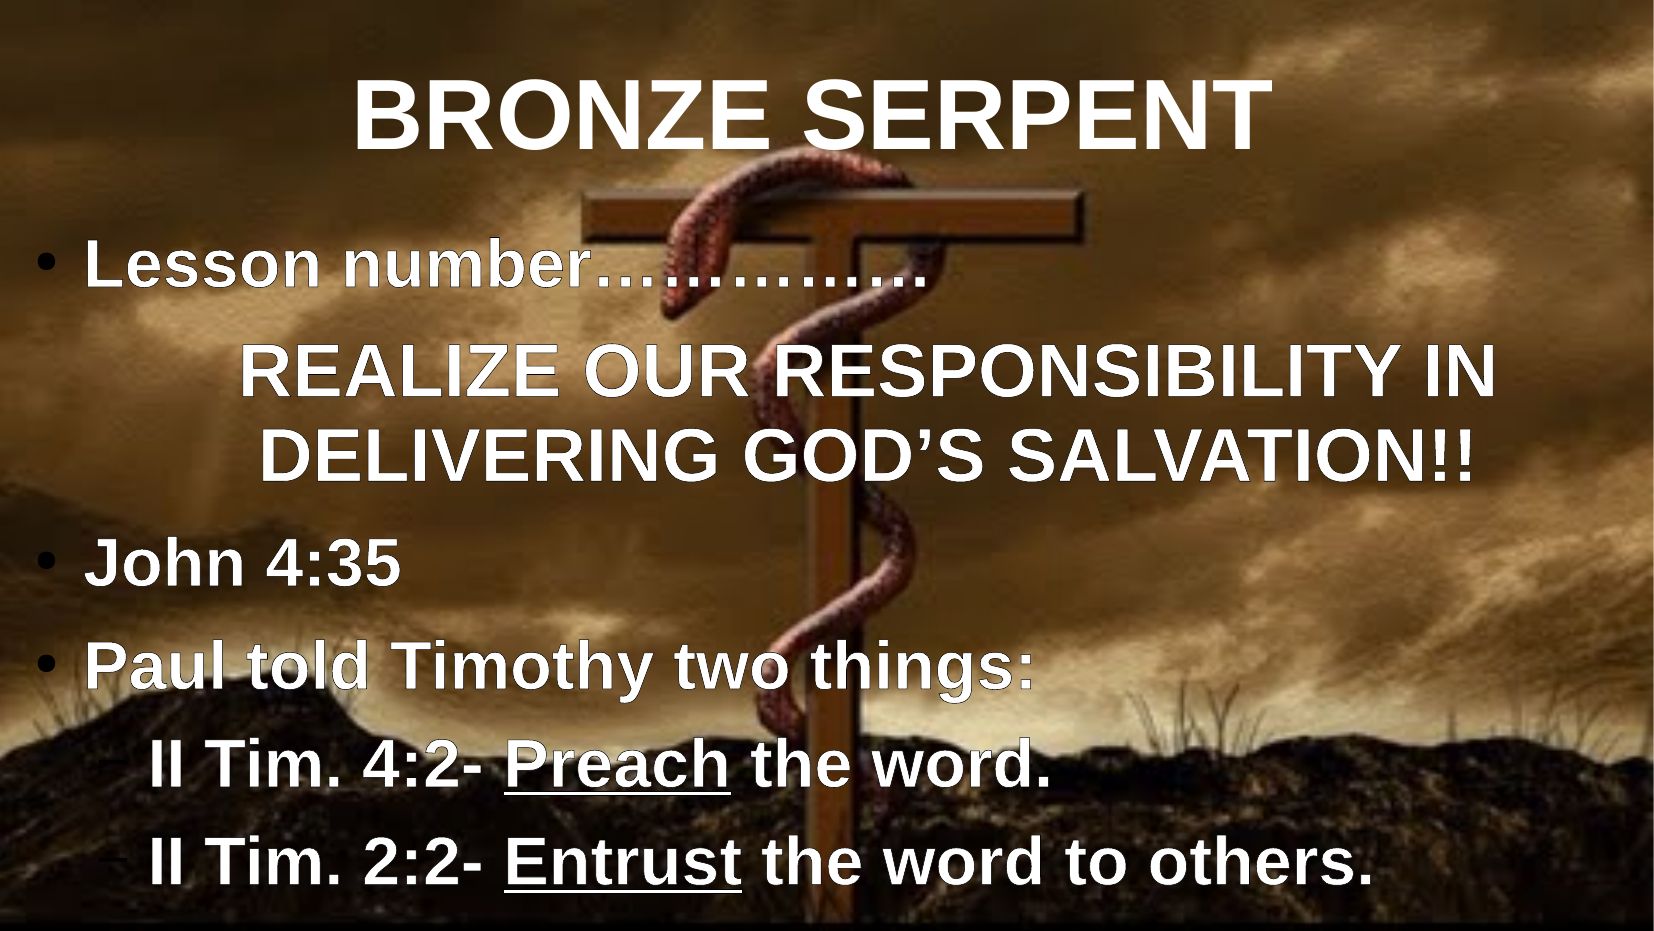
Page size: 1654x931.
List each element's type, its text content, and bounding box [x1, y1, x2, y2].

list Lesson number…………… REALIZE OUR RESPONSIBILITY IN DELIVERING GOD’S SALVATION!! John 4:35 Paul told Timothy two things: II Tim. 4:2- Preach the word. II Tim. 2:2- Entrust the word to others. [18, 225, 1654, 900]
title BRONZE SERPENT [82, 37, 1571, 193]
picture [0, 0, 1654, 931]
